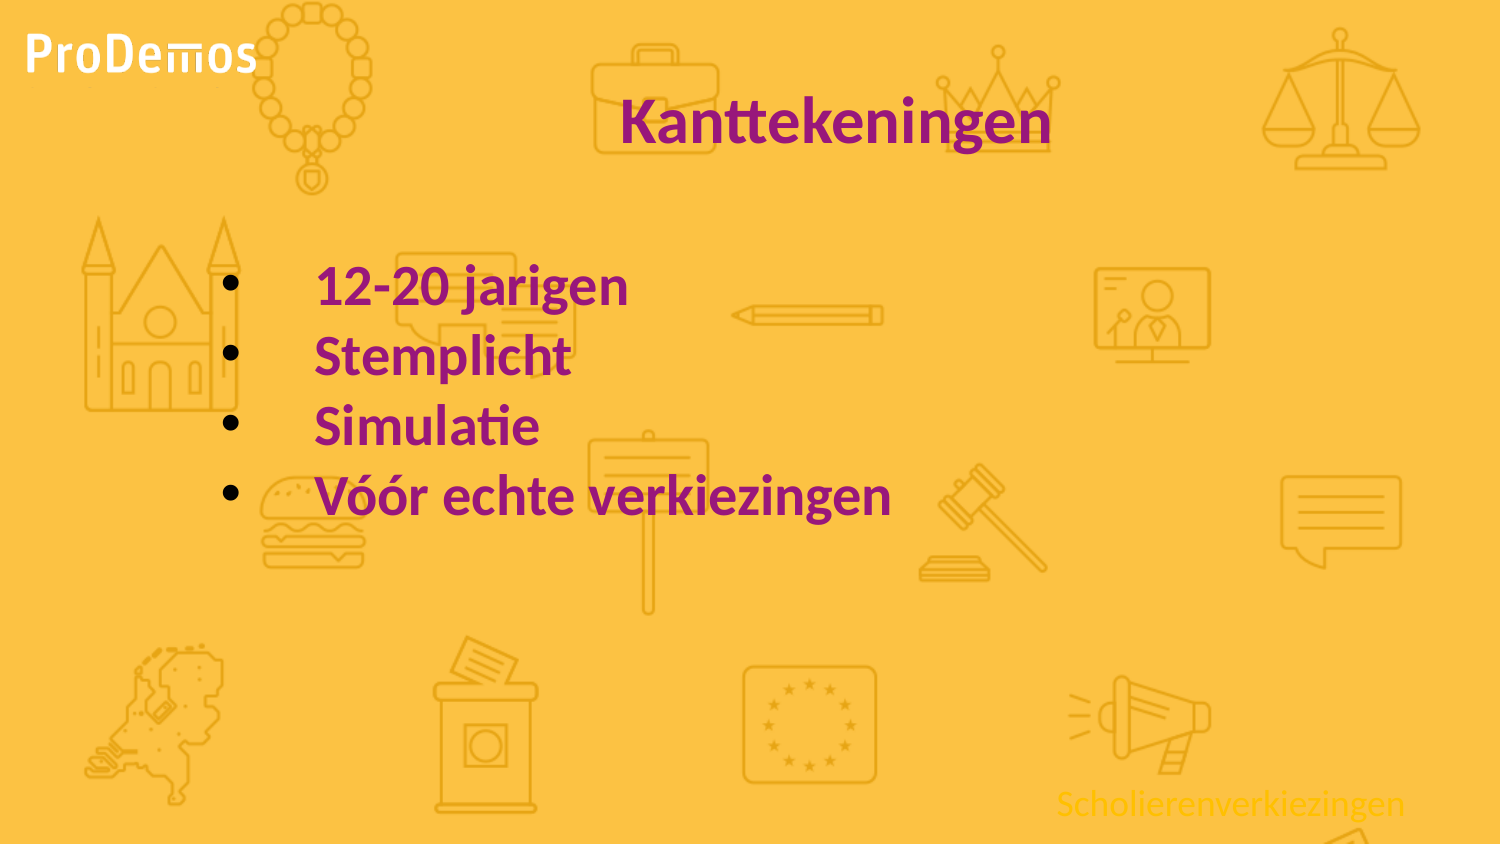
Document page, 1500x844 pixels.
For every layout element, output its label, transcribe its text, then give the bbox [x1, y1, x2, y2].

picture [4, 0, 277, 88]
text_box Kanttekeningen [620, 74, 1143, 178]
text_box Scholierenverkiezingen [1041, 771, 1488, 823]
text_box 12-20 jarigen Stemplicht Simulatie Vóór echte verkiezingen [206, 240, 1406, 535]
